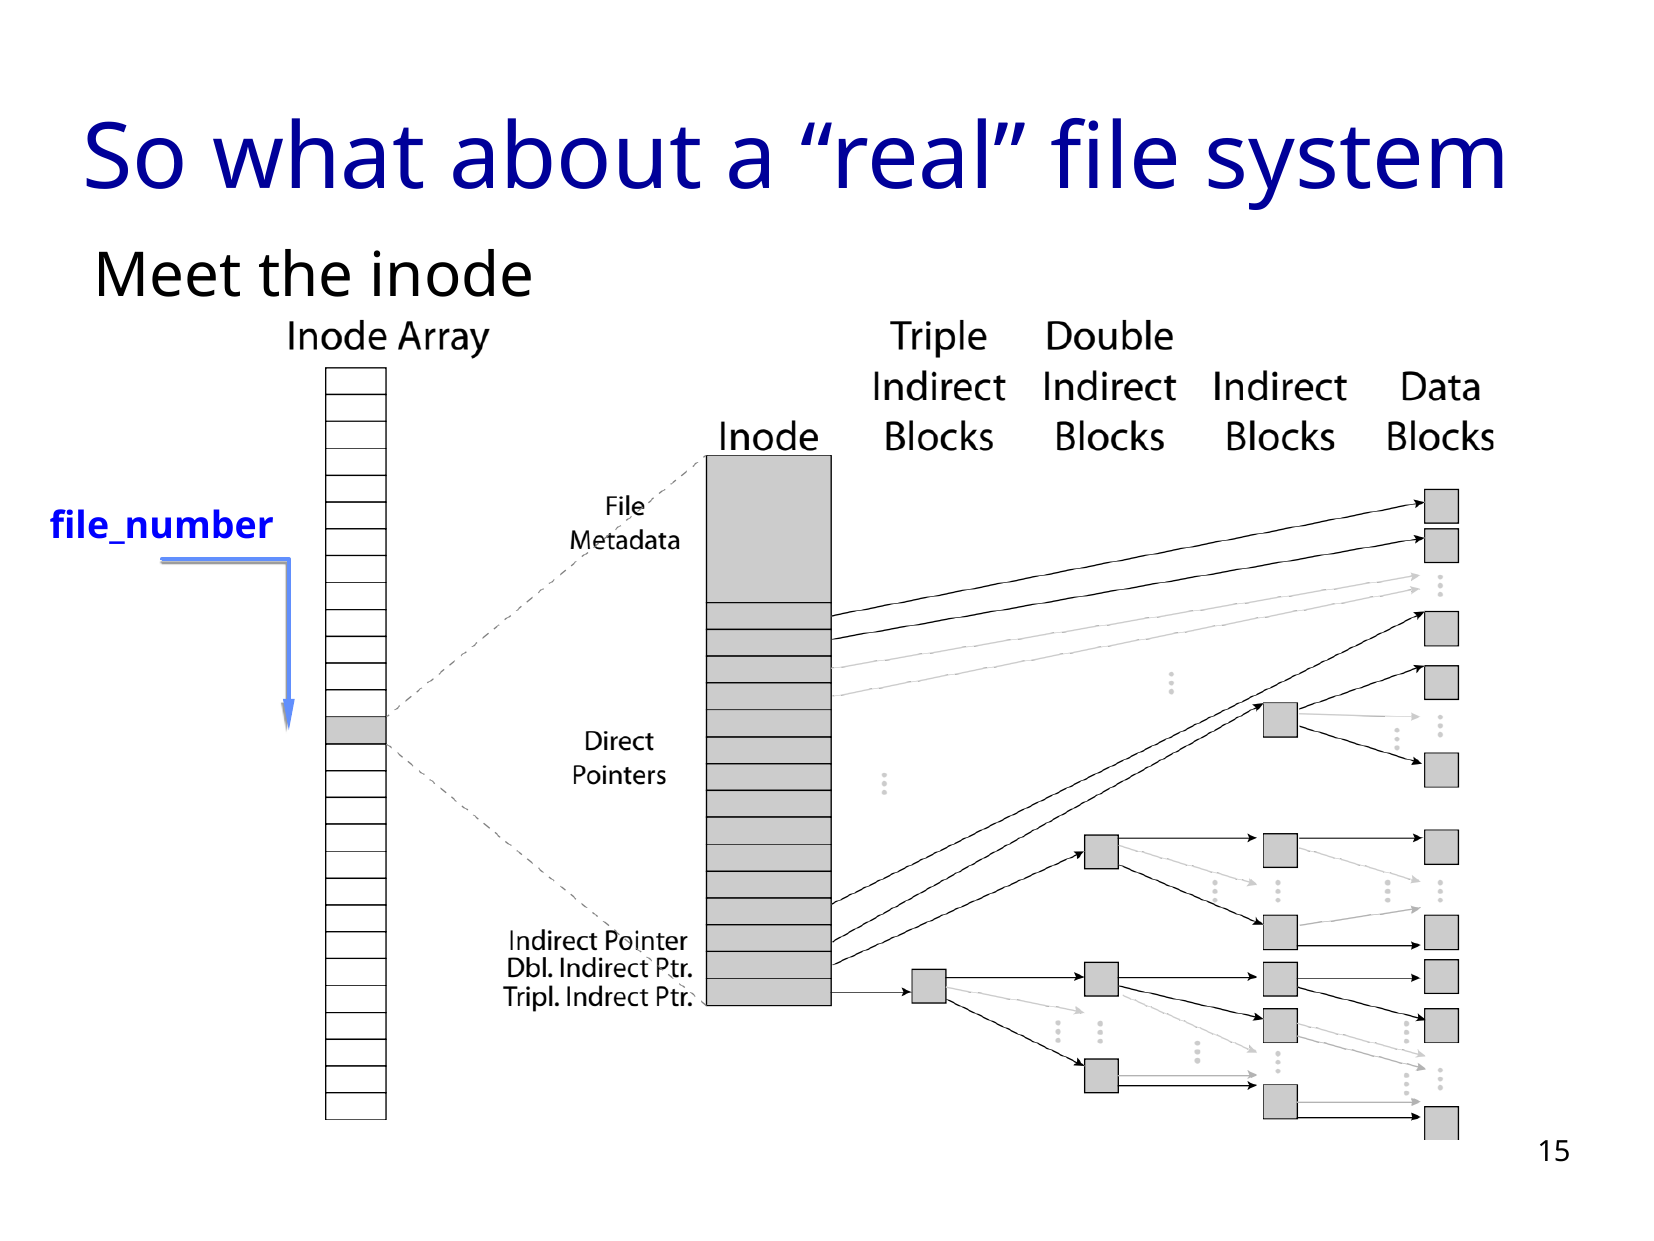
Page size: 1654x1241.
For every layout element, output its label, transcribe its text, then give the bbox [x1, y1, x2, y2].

title So what about a “real” file system [82, 49, 1571, 230]
picture [140, 314, 1640, 1140]
list Meet the inode [60, 230, 1571, 316]
text_box file_number [34, 493, 289, 554]
